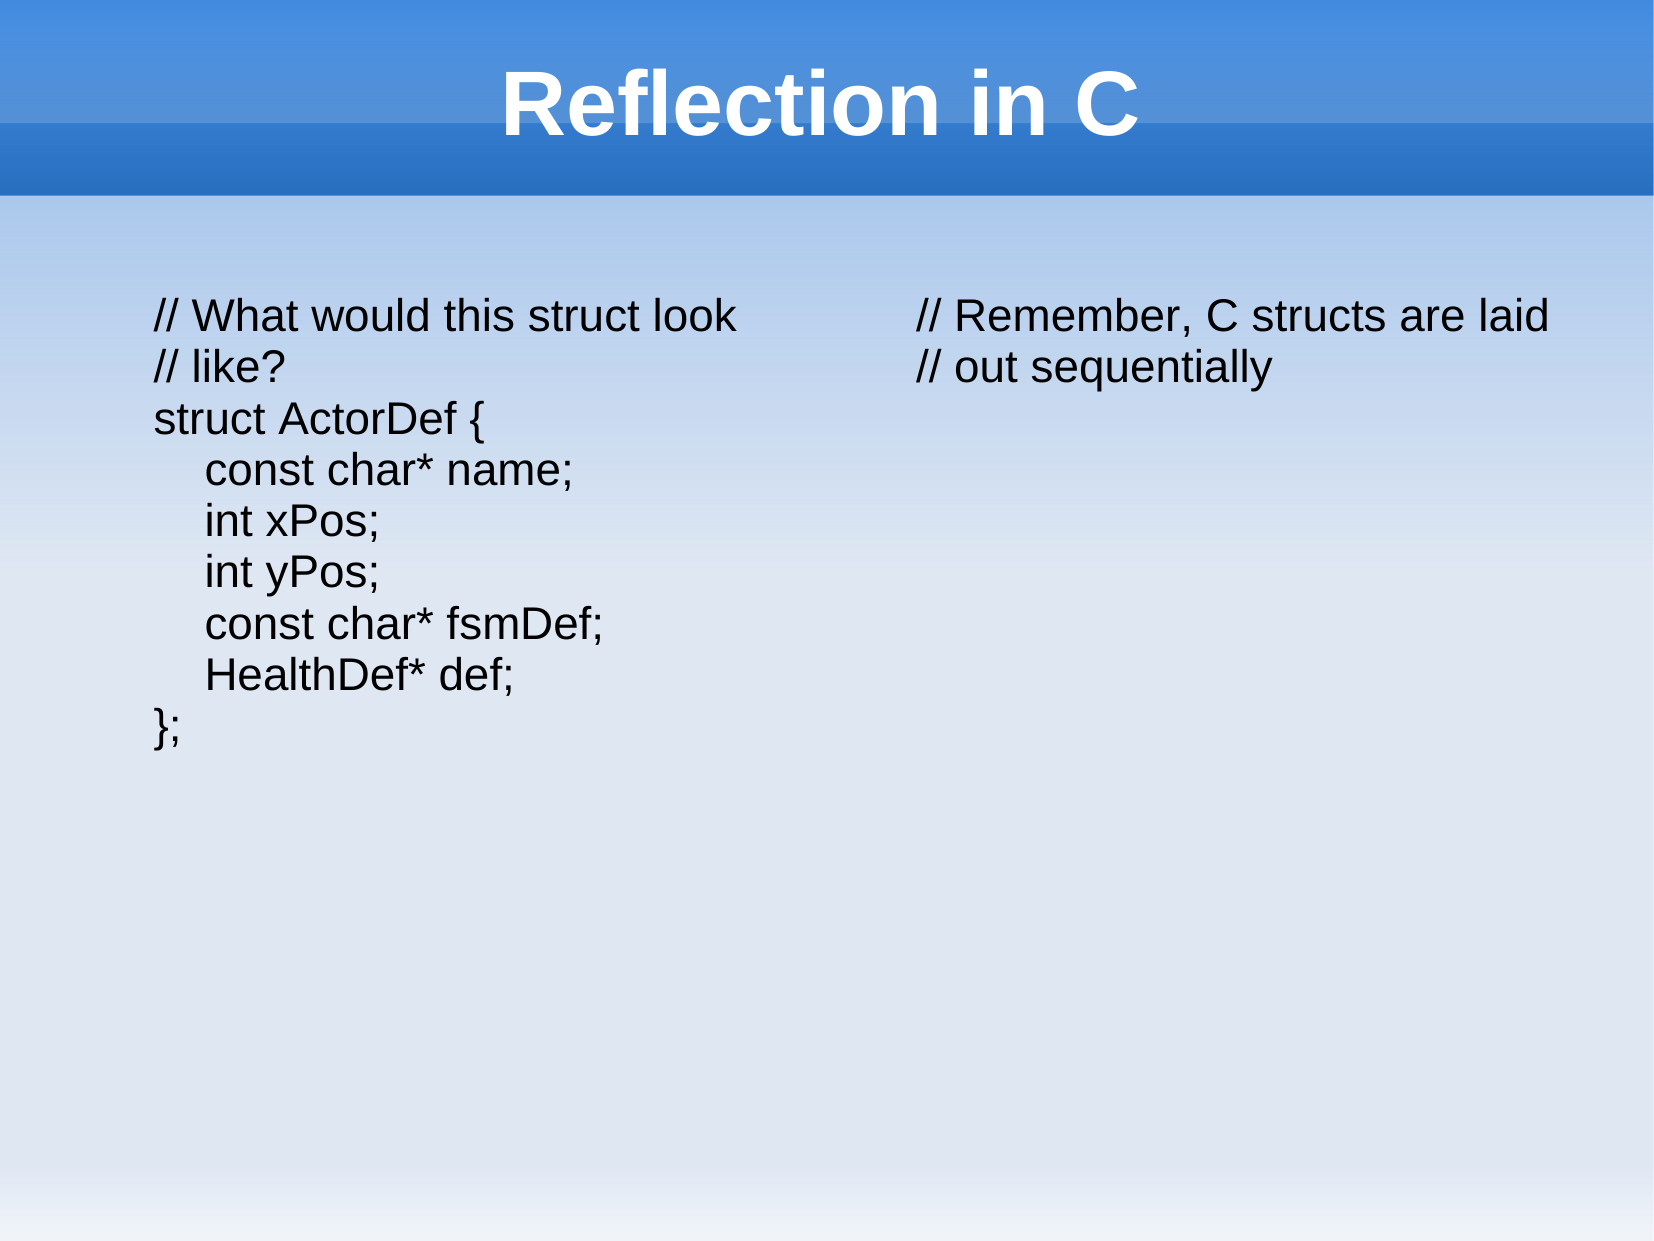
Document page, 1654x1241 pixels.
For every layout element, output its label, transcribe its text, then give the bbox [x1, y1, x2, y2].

list // What would this struct look // like? struct ActorDef { const char* name; int xPos; int yPos; const char* fsmDef; HealthDef* def; }; [82, 290, 809, 1109]
title Reflection in C [76, 0, 1565, 208]
list // Remember, C structs are laid // out sequentially [845, 290, 1572, 1109]
picture [0, 0, 1654, 1241]
